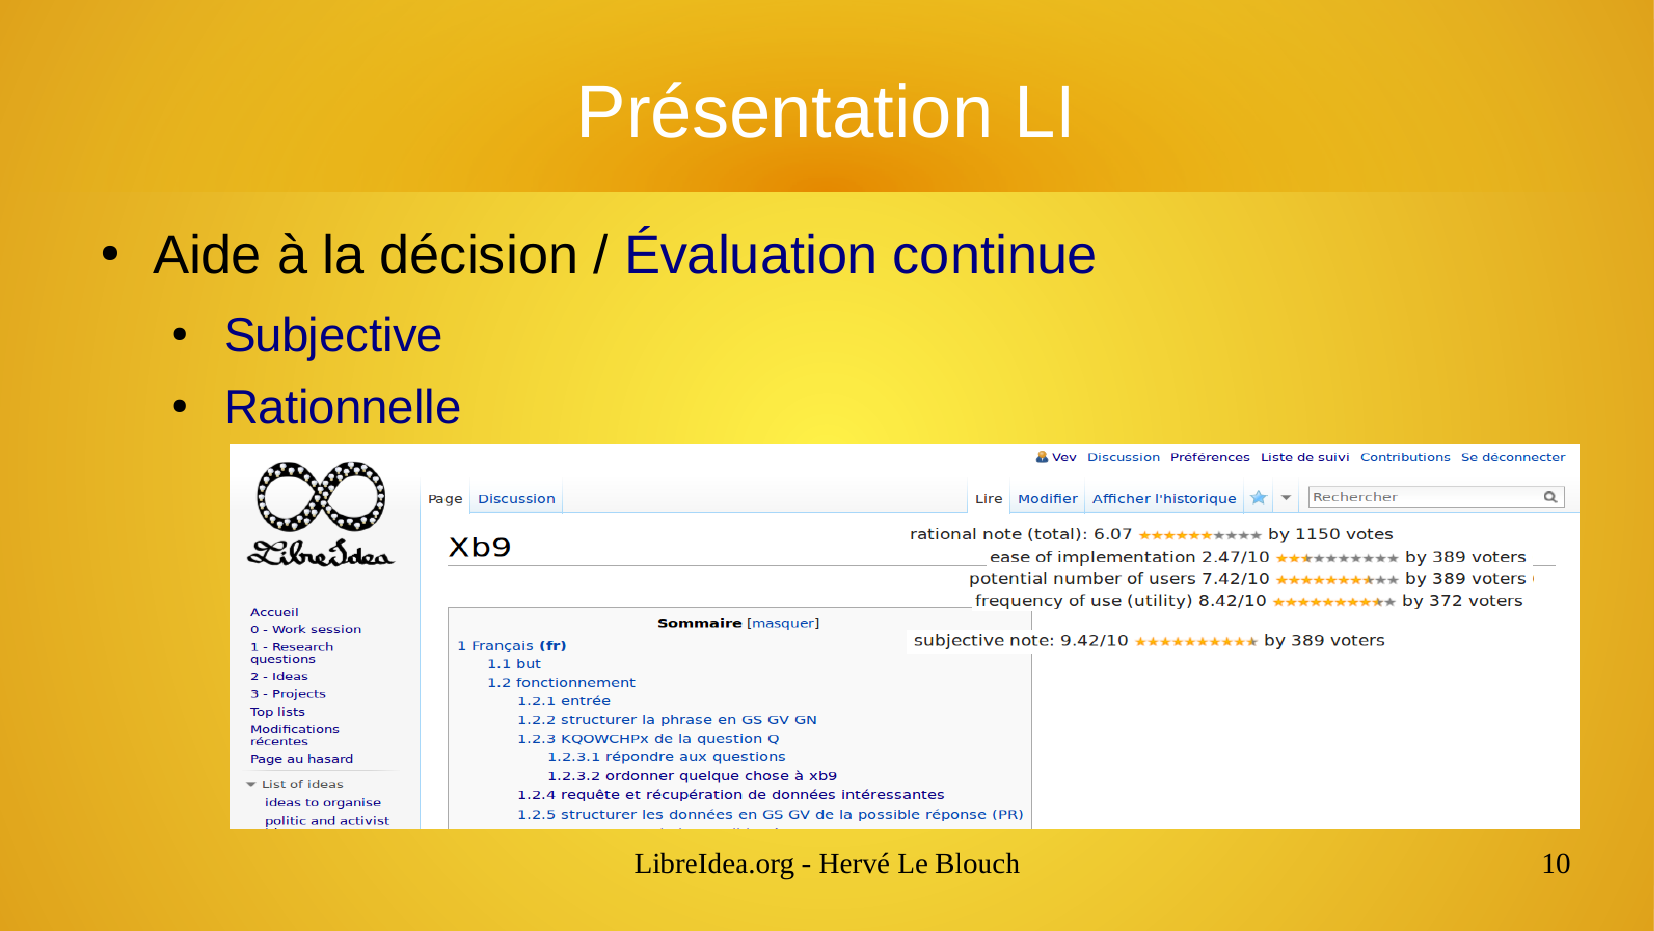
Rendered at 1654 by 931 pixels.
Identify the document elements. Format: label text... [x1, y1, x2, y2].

list Aide à la décision / Évaluation continue Subjective Rationnelle [82, 224, 1571, 764]
picture [230, 444, 1580, 829]
title Présentation LI [82, 35, 1571, 189]
